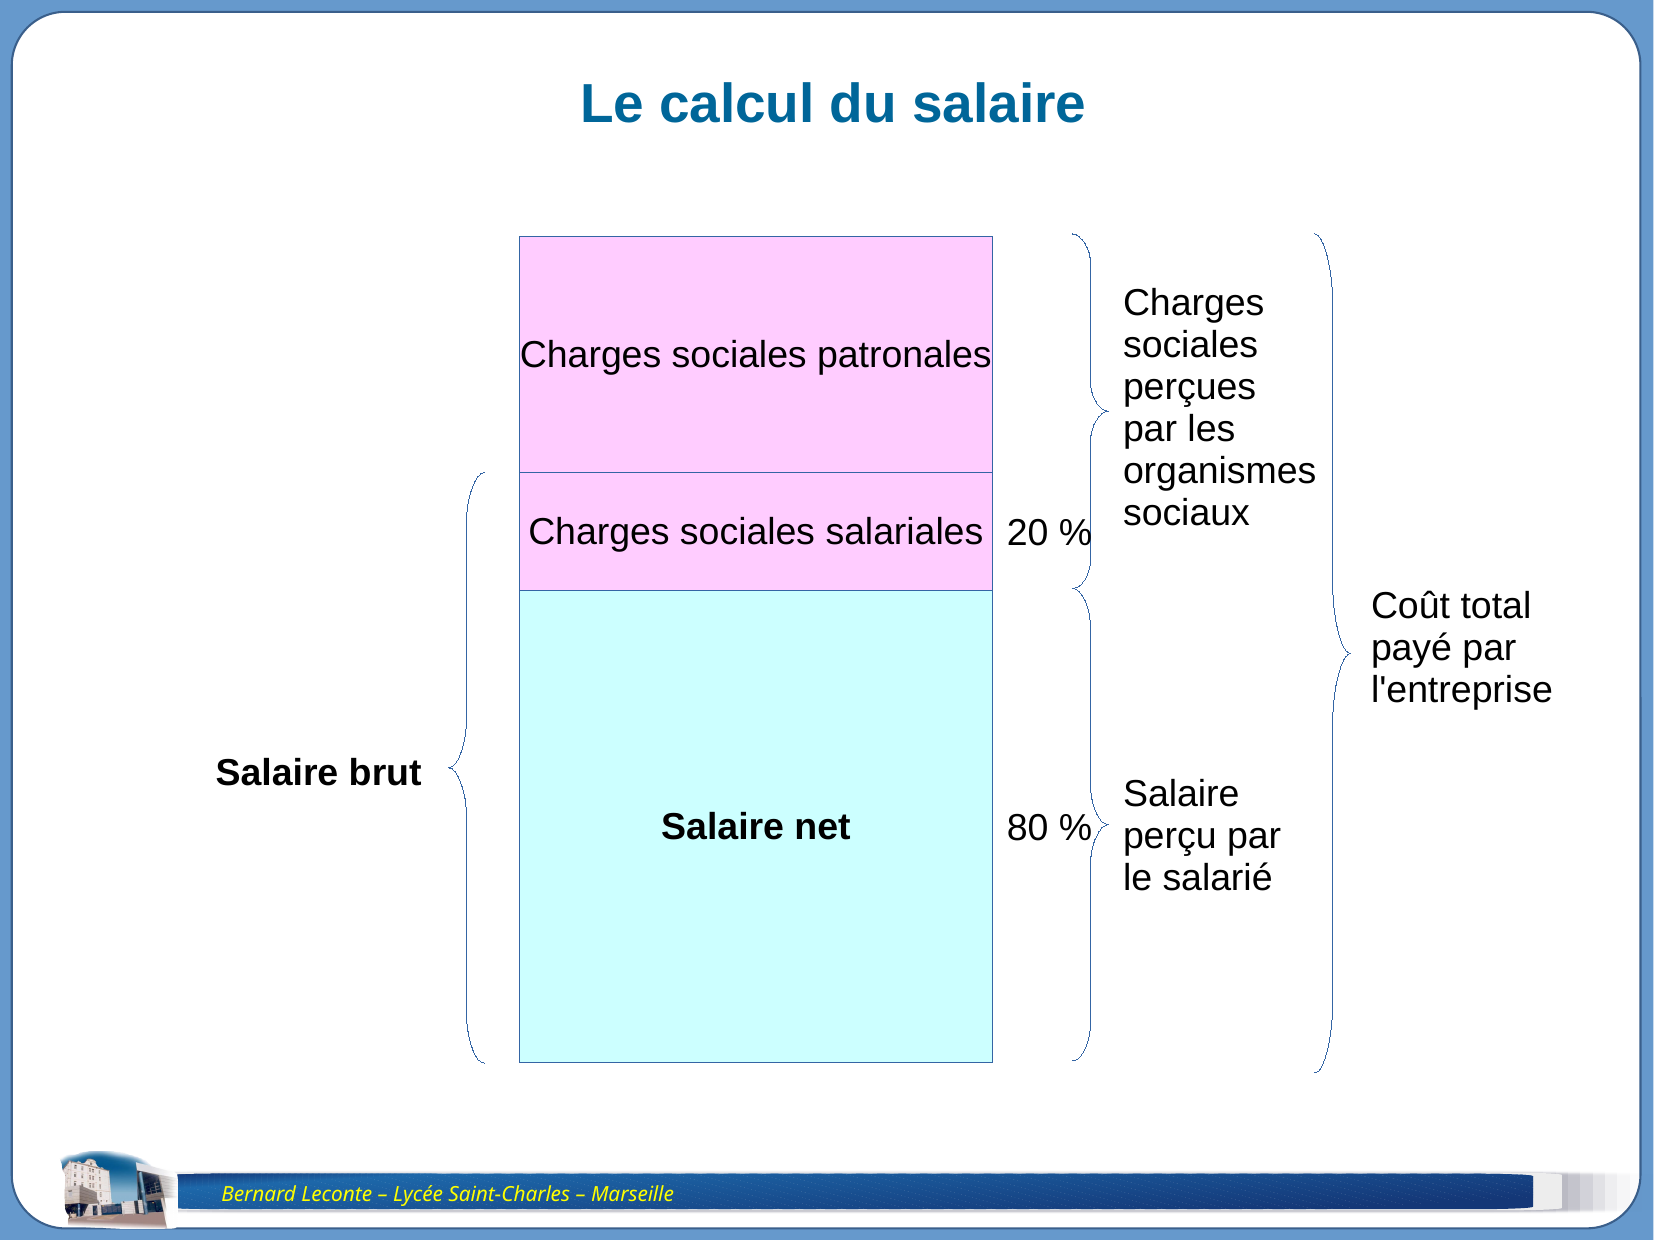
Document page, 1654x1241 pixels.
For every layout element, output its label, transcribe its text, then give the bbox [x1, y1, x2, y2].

text_box Salaire perçu par le salarié [1108, 765, 1321, 907]
text_box Coût total payé par l'entreprise [1356, 577, 1569, 719]
text_box Charges sociales perçues par les organismes sociaux [1108, 274, 1333, 542]
text_box Charges sociales patronales [519, 236, 993, 473]
text_box 80 % [992, 798, 1123, 898]
text_box 20 % [992, 503, 1123, 603]
text_box Salaire brut [200, 744, 438, 801]
text_box Salaire net [519, 590, 993, 1063]
picture [59, 1151, 178, 1229]
text_box Charges sociales salariales [519, 473, 993, 590]
text_box Le calcul du salaire [130, 65, 1537, 145]
